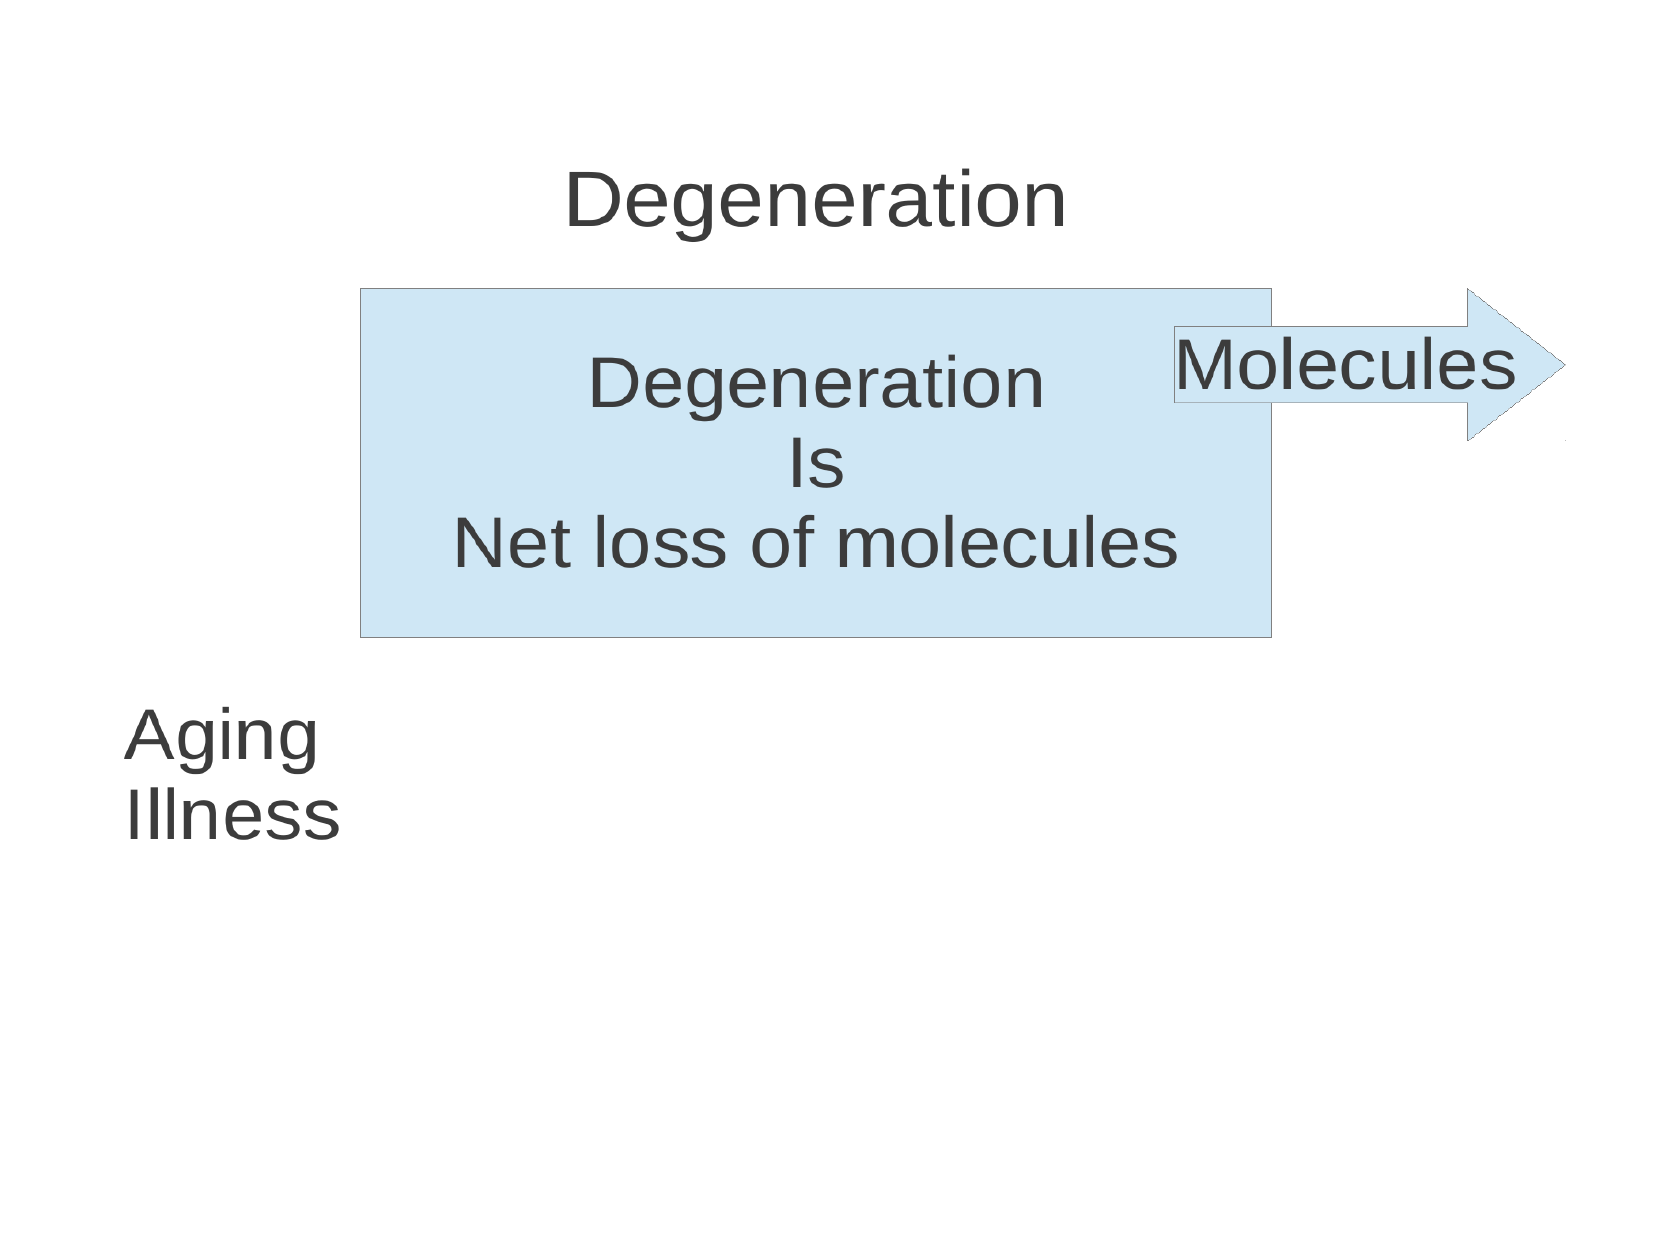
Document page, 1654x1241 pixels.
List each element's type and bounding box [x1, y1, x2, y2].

picture [56, 67, 1577, 1135]
